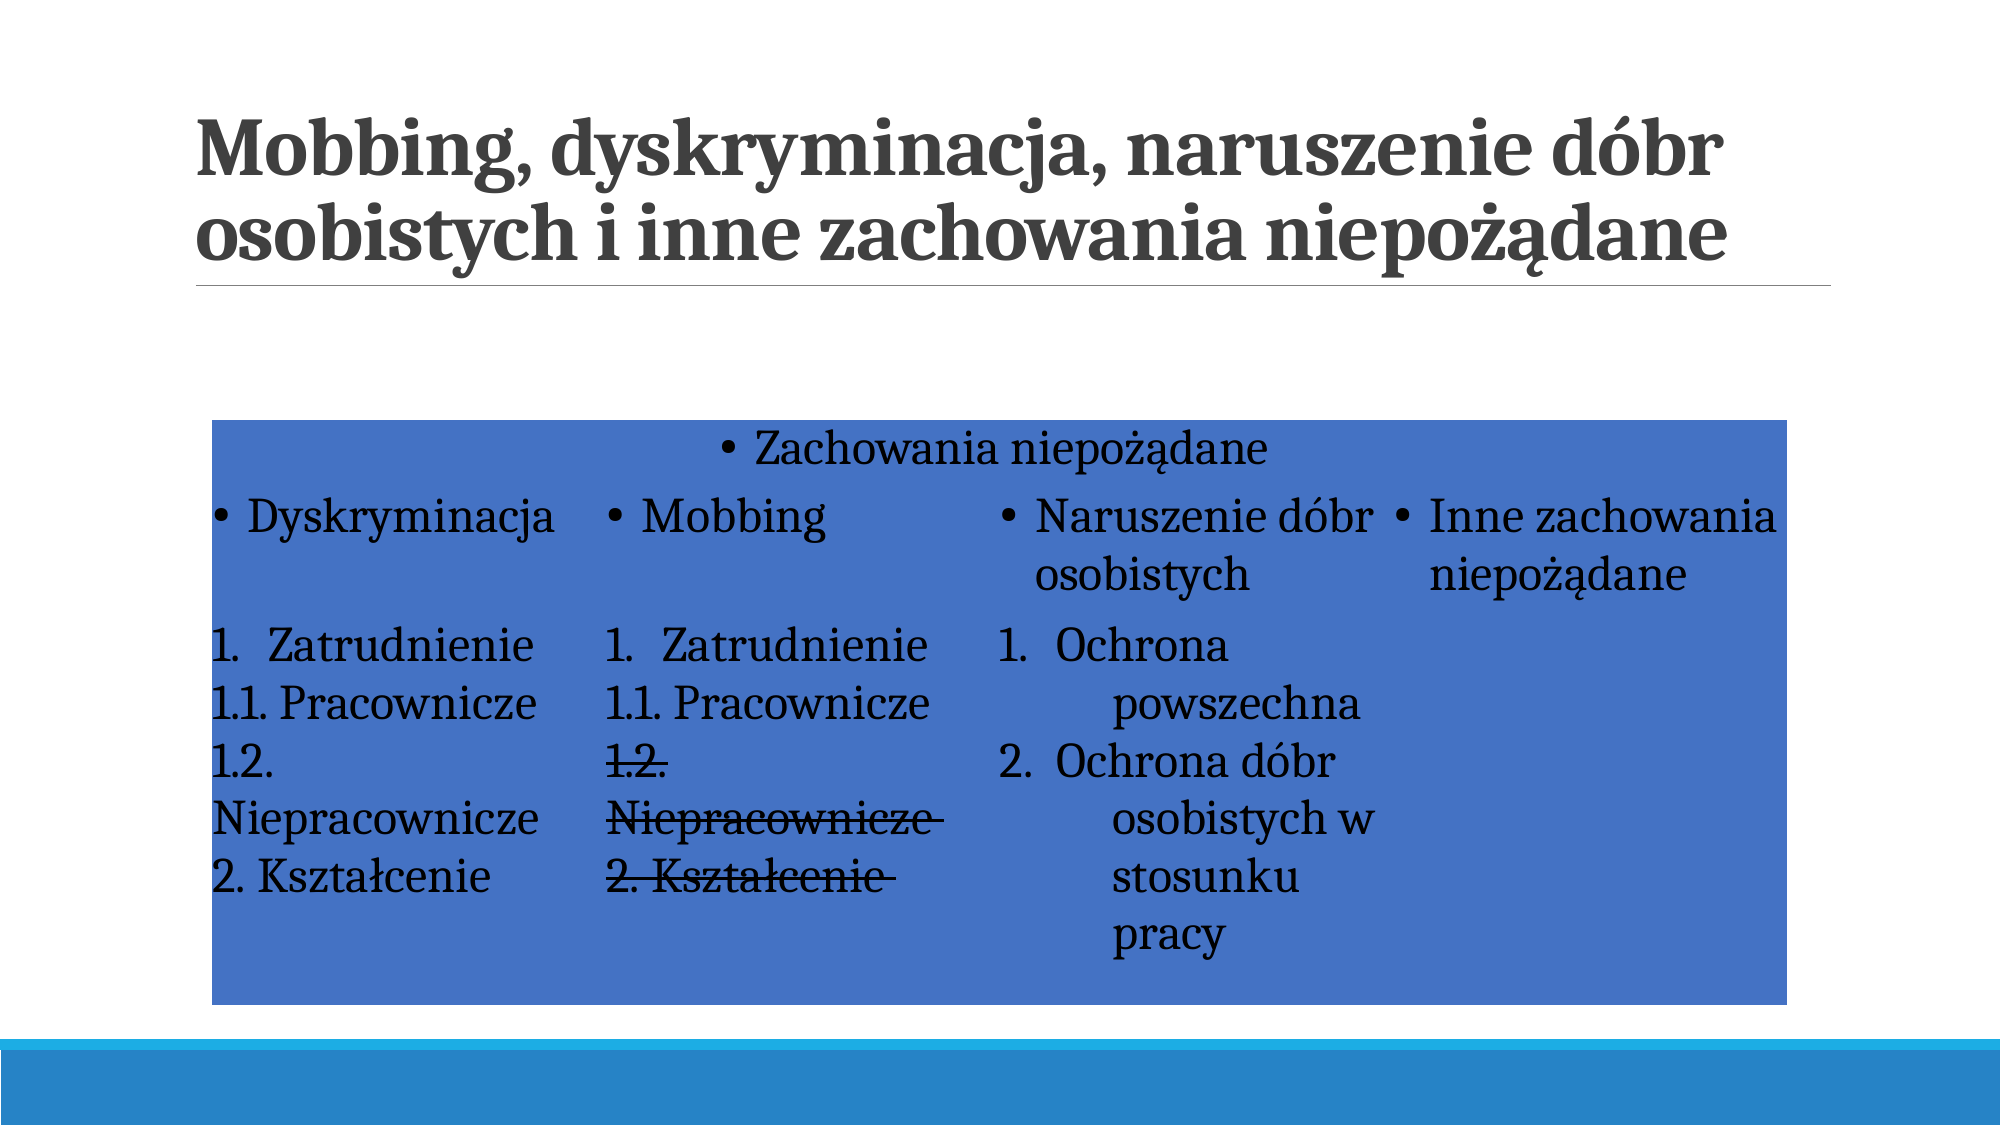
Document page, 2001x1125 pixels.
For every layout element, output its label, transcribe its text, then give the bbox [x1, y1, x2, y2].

table_header Zachowania niepożądane [212, 420, 1787, 488]
table_cell Dyskryminacja [212, 488, 606, 617]
table_cell Naruszenie dóbr osobistych [1000, 488, 1394, 617]
table_cell Inne zachowania niepożądane [1394, 488, 1787, 617]
title Mobbing, dyskryminacja, naruszenie dóbr osobistych i inne zachowania niepożądane [180, 47, 1831, 286]
table_cell Mobbing [606, 488, 1000, 617]
table_cell Zatrudnienie 1.1. Pracownicze 1.2. Niepracownicze 2. Kształcenie [606, 617, 1000, 1005]
table_cell Ochrona powszechna Ochrona dóbr osobistych w stosunku pracy [1000, 617, 1394, 1005]
table_cell Zatrudnienie 1.1. Pracownicze 1.2. Niepracownicze 2. Kształcenie [212, 617, 606, 1005]
table_cell [1394, 617, 1787, 1005]
